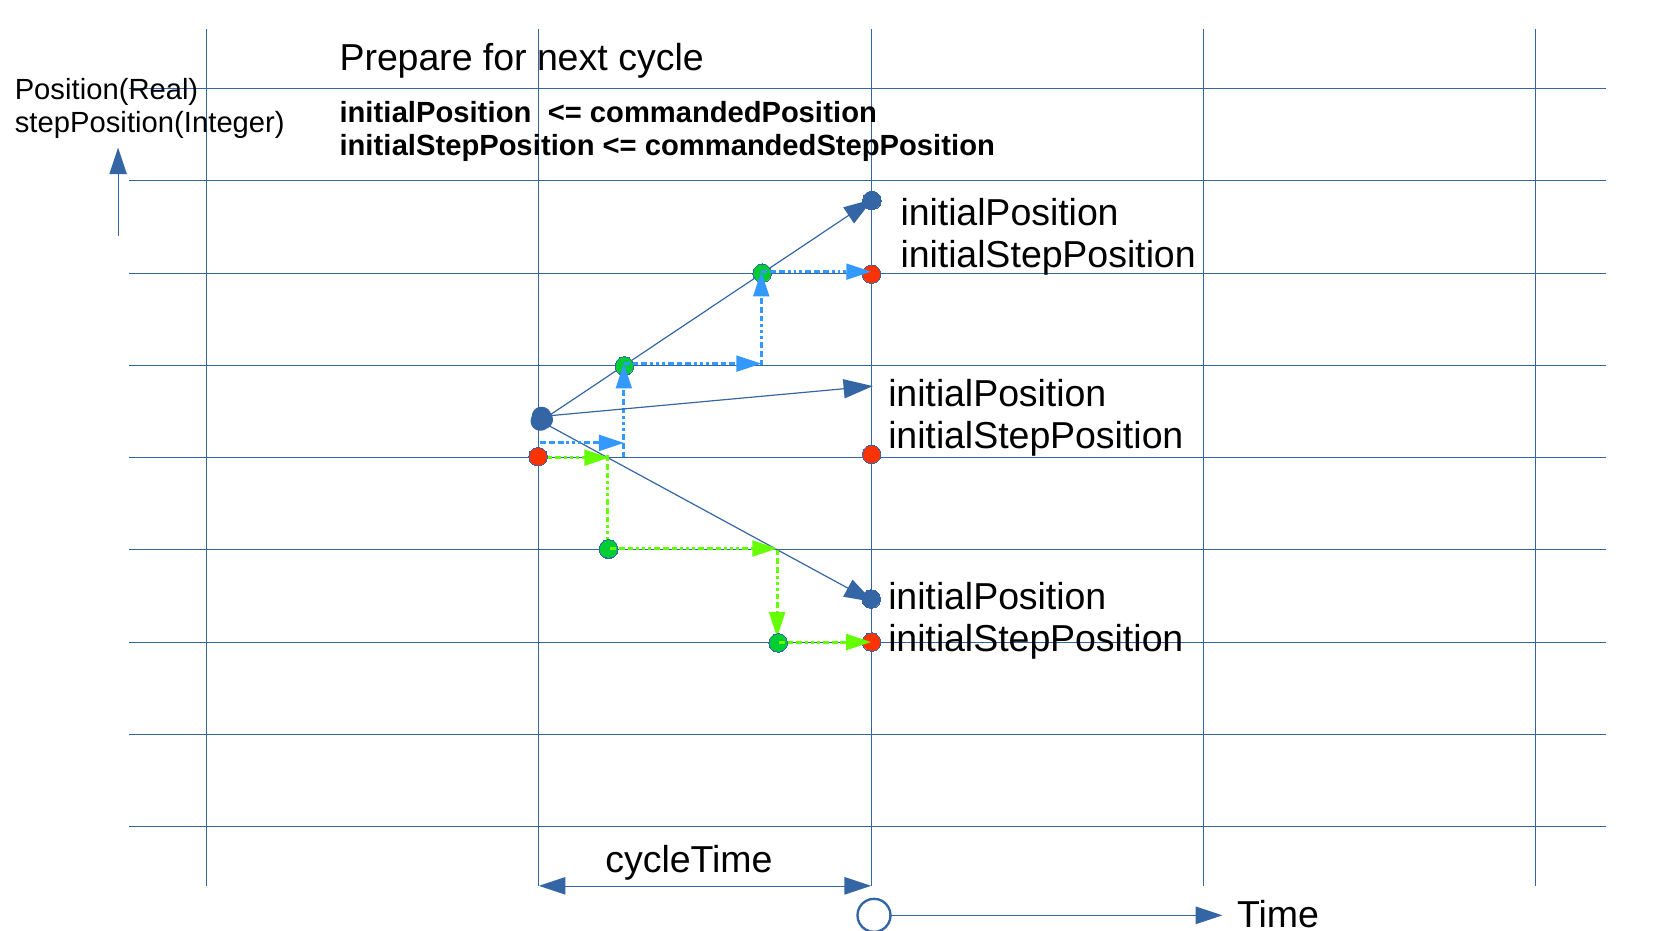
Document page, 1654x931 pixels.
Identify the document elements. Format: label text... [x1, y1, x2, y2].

text_box initialPosition initialStepPosition [873, 365, 1258, 507]
text_box [615, 356, 634, 375]
text_box initialPosition <= commandedPosition initialStepPosition <= commandedStepPosition [324, 88, 1211, 230]
text_box cycleTime [590, 831, 827, 886]
text_box [862, 264, 881, 284]
text_box [752, 263, 772, 282]
text_box [862, 445, 881, 464]
text_box Prepare for next cycle [324, 29, 739, 87]
text_box Time [1222, 885, 1341, 931]
text_box [862, 632, 873, 652]
text_box initialPosition initialStepPosition [873, 567, 1258, 709]
text_box initialPosition initialStepPosition [885, 184, 1270, 325]
text_box [861, 589, 873, 609]
text_box [528, 447, 548, 467]
text_box Position(Real) stepPosition(Integer) [0, 65, 325, 207]
text_box [599, 539, 618, 559]
text_box [768, 633, 788, 653]
